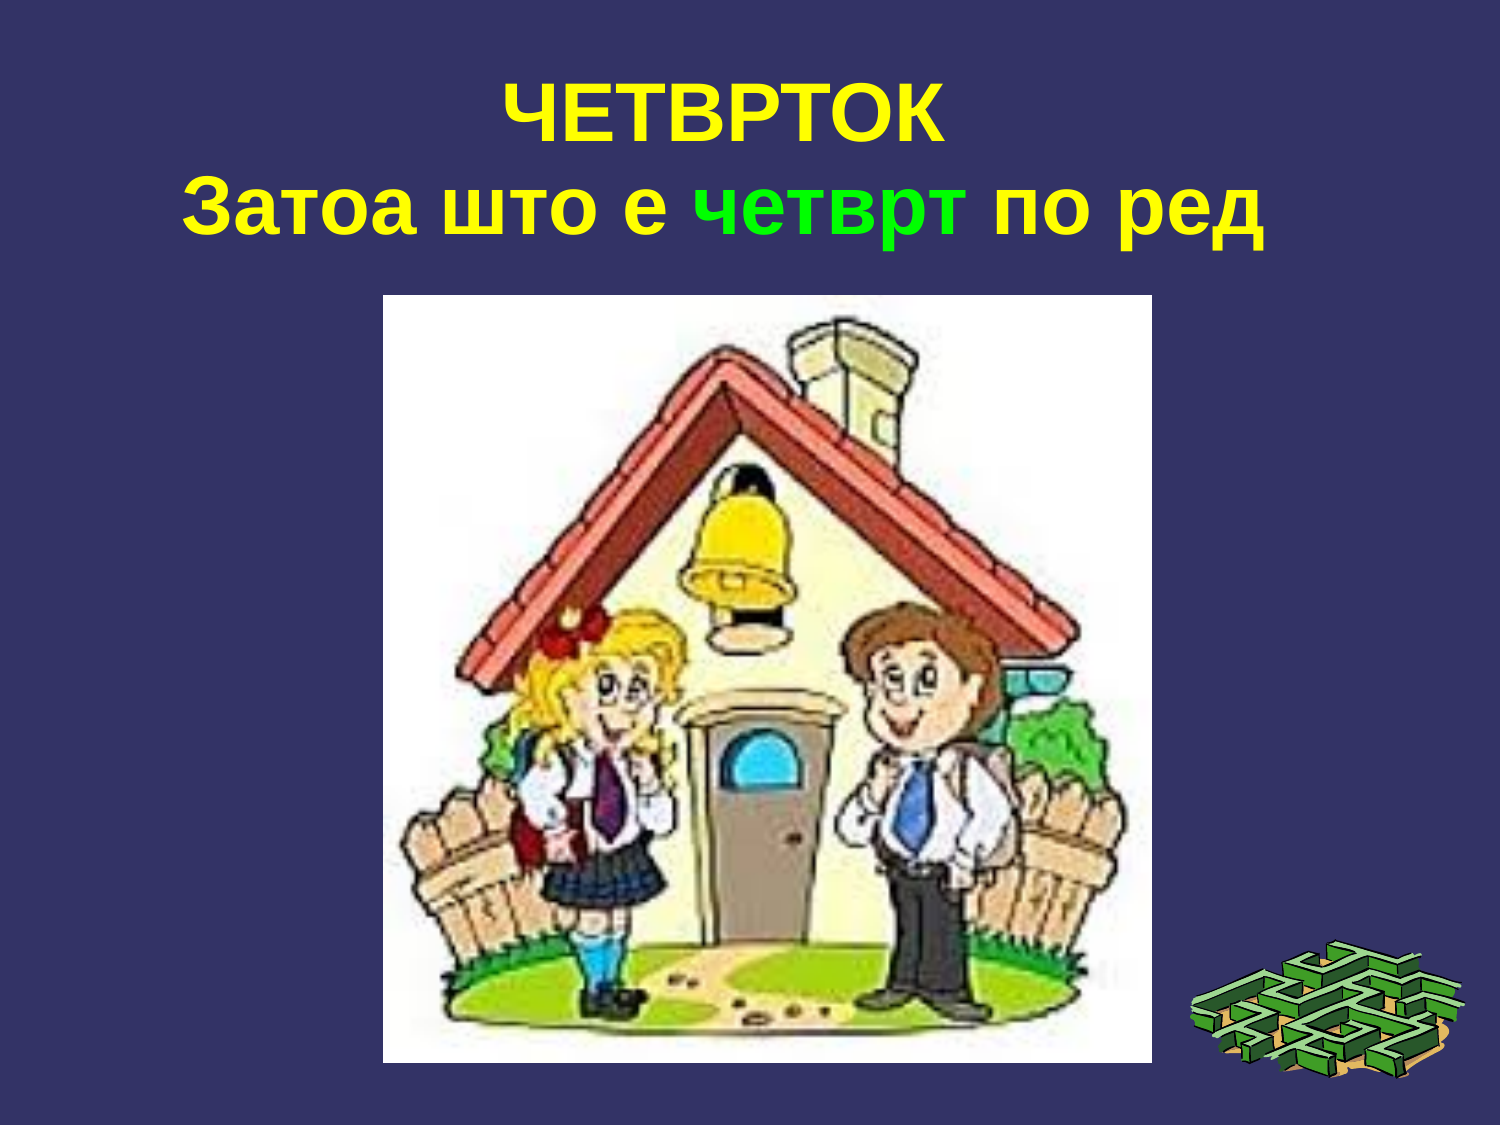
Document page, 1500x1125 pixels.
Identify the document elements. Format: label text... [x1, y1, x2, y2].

text_box ЧЕТВРТОК Затоа што е четврт по ред [0, 59, 1447, 289]
picture [383, 295, 1152, 1063]
